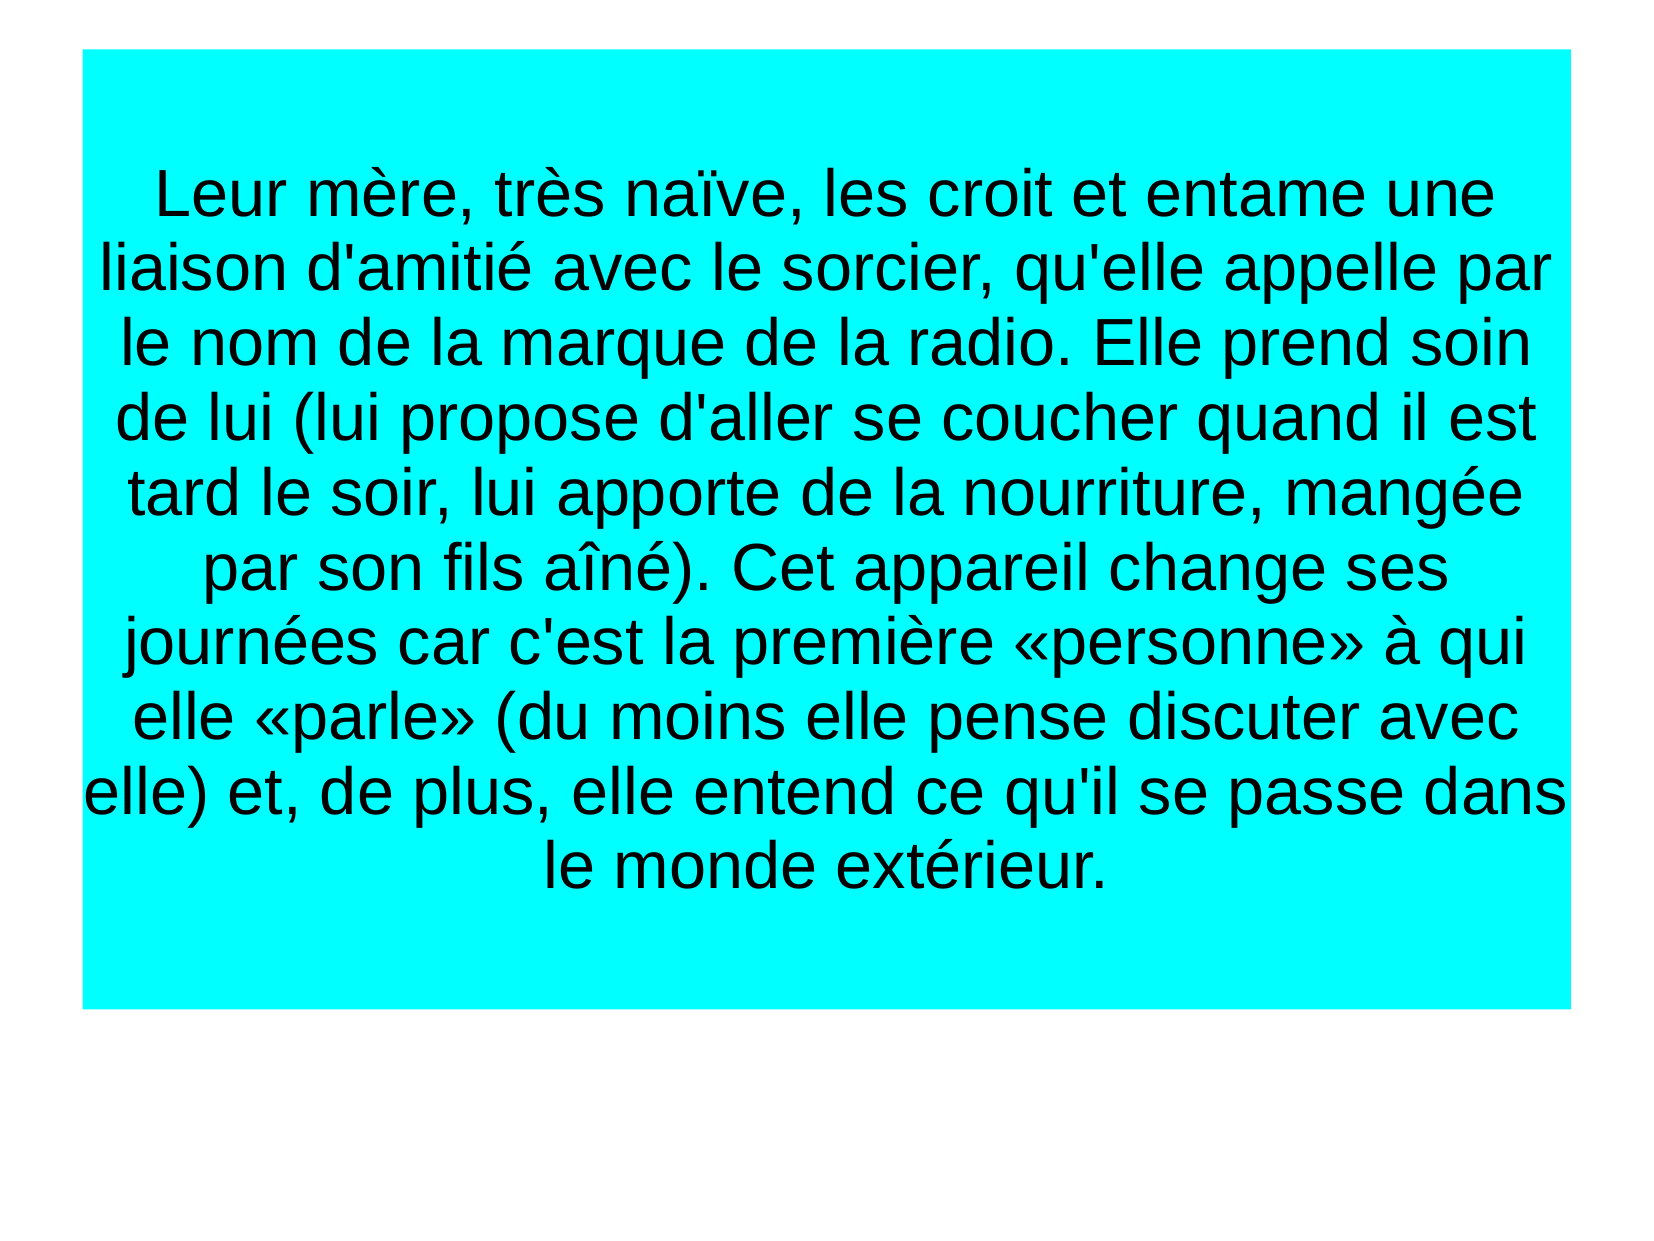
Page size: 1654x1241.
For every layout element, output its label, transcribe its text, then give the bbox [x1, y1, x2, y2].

subtitle Leur mère, très naïve, les croit et entame une liaison d'amitié avec le sorcier, qu'elle appelle par le nom de la marque de la radio. Elle prend soin de lui (lui propose d'aller se coucher quand il est tard le soir, lui apporte de la nourriture, mangée par son fils aîné). Cet appareil change ses journées car c'est la première «personne» à qui elle «parle» (du moins elle pense discuter avec elle) et, de plus, elle entend ce qu'il se passe dans le monde extérieur. [82, 49, 1571, 1010]
